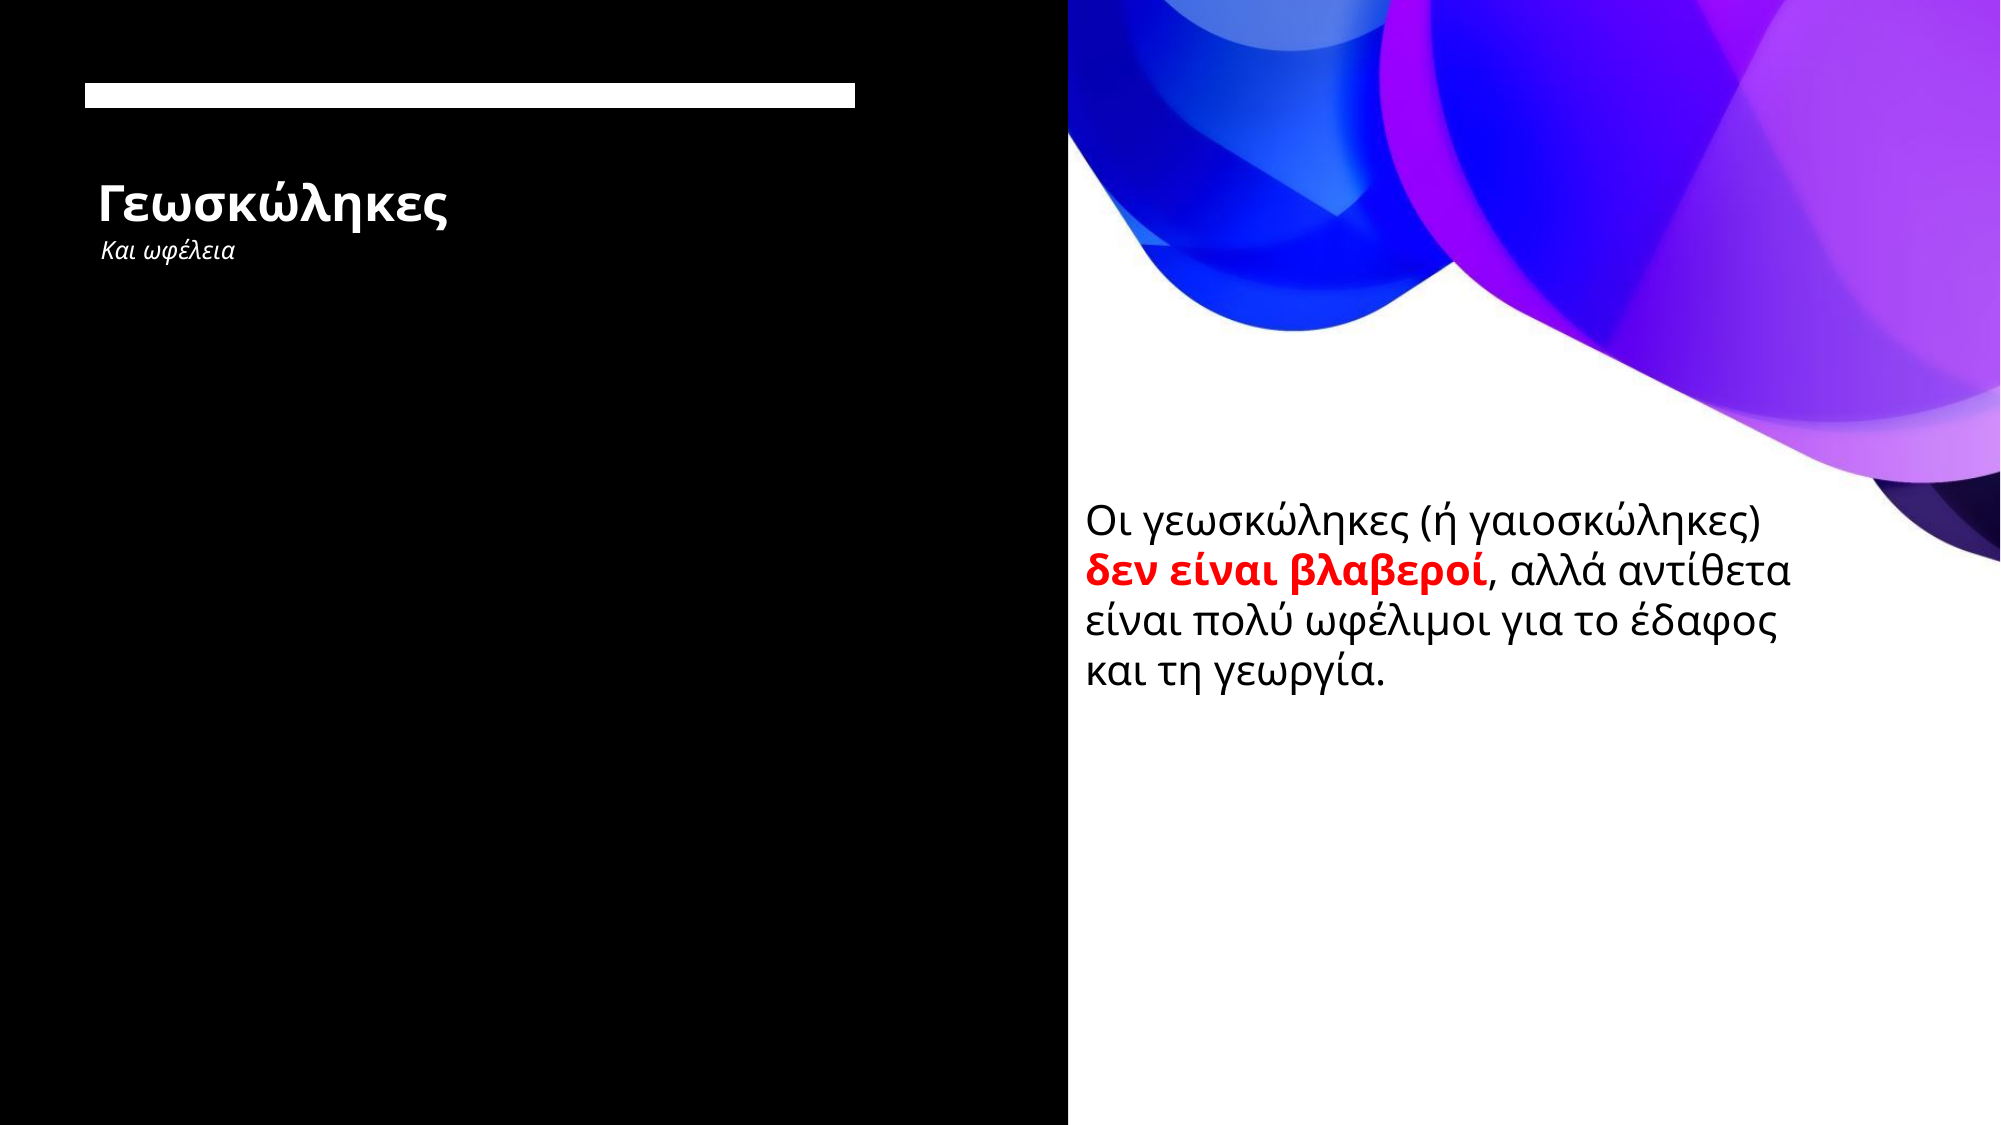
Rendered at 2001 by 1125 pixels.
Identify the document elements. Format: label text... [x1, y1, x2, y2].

title Γεωσκώληκες [82, 160, 953, 812]
text_box [0, 0, 1068, 1125]
picture [1068, 0, 2000, 1125]
text_box Οι γεωσκώληκες (ή γαιοσκώληκες) δεν είναι βλαβεροί, αλλά αντίθετα είναι πολύ ωφέλιμοι για το έδαφος και τη γεωργία. [1070, 486, 1843, 653]
subtitle Και ωφέλεια [85, 108, 805, 274]
